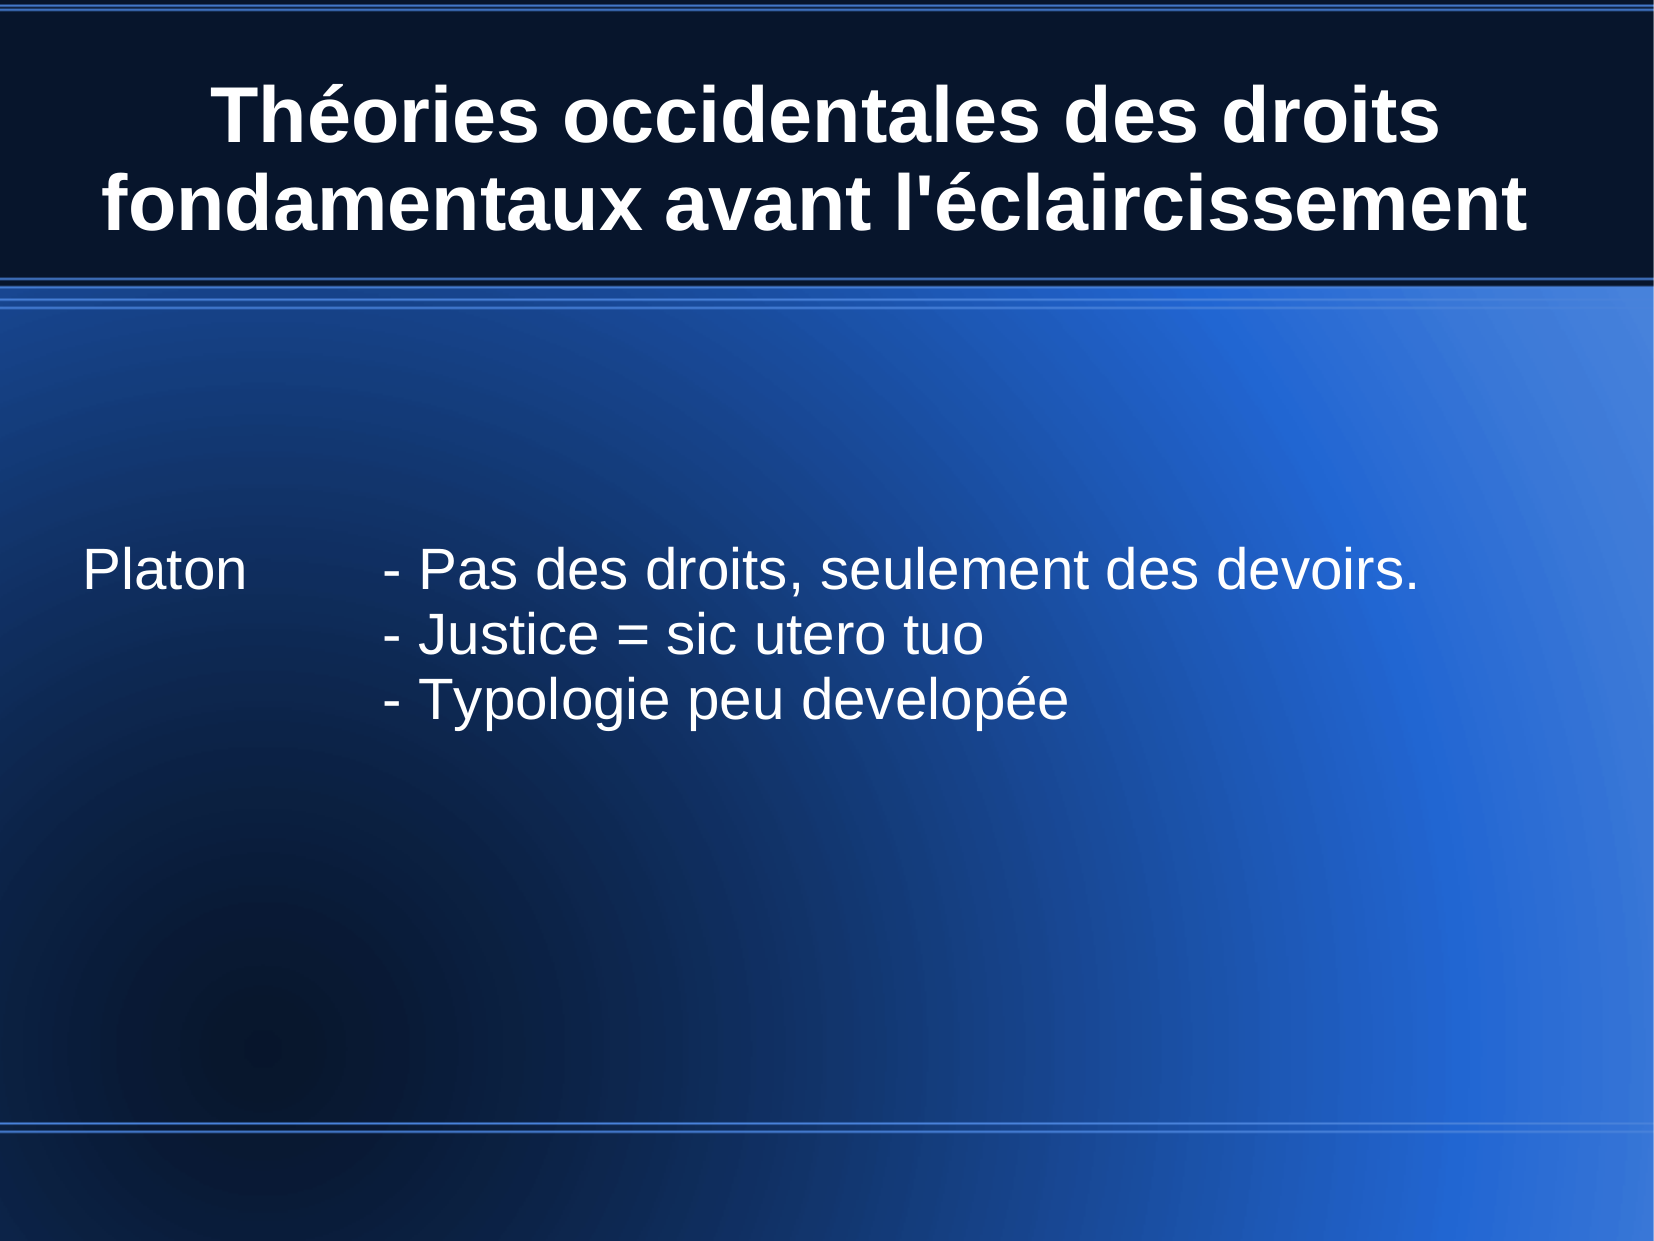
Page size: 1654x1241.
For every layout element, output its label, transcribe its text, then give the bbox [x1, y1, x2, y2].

picture [0, 0, 1654, 1241]
title Théories occidentales des droits fondamentaux avant l'éclaircissement [82, 5, 1571, 290]
subtitle Platon - Pas des droits, seulement des devoirs. - Justice = sic utero tuo - Typologie peu developée [82, 290, 1571, 1109]
